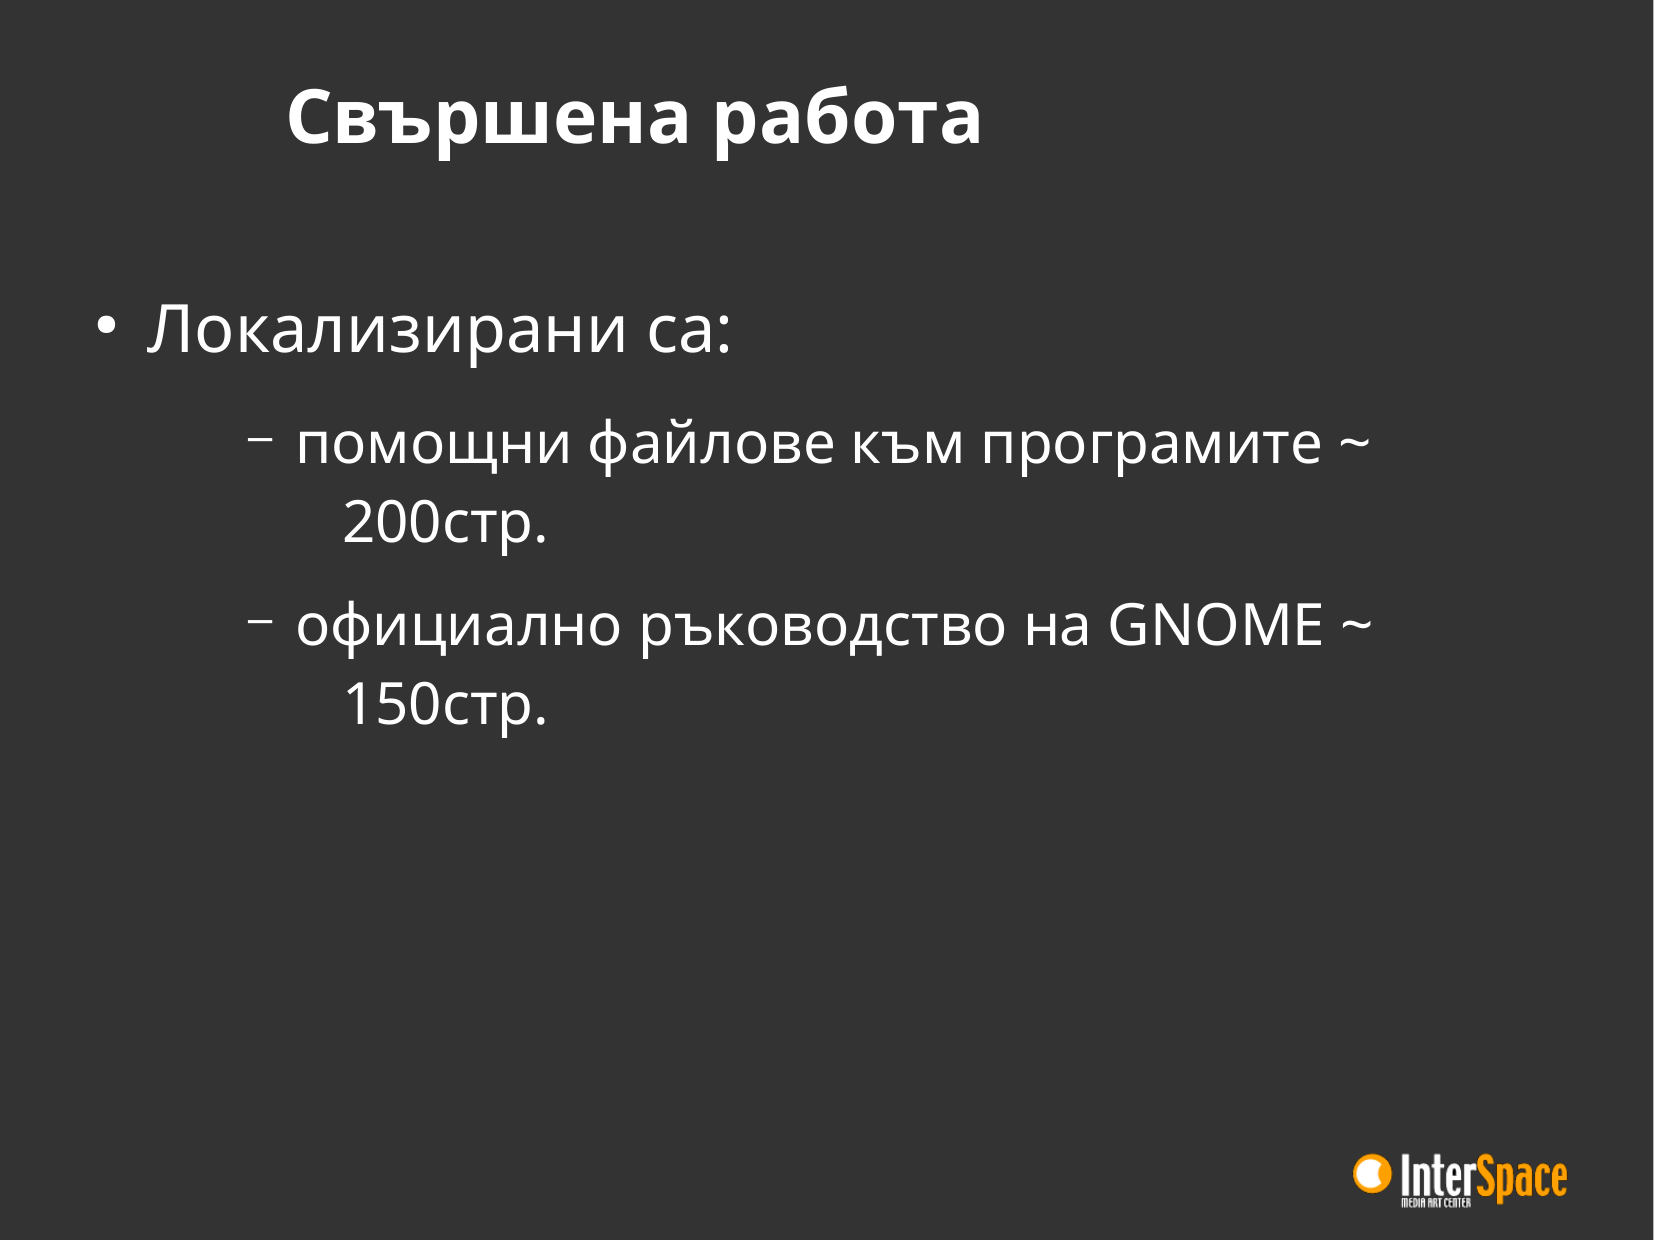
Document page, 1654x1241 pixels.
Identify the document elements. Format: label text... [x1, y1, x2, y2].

list Локализирани са: помощни файлове към програмите ~ 200стр. официално ръководство на GNOME ~ 150стр. [59, 280, 1577, 1241]
title Свършена работа [0, 72, 1654, 157]
